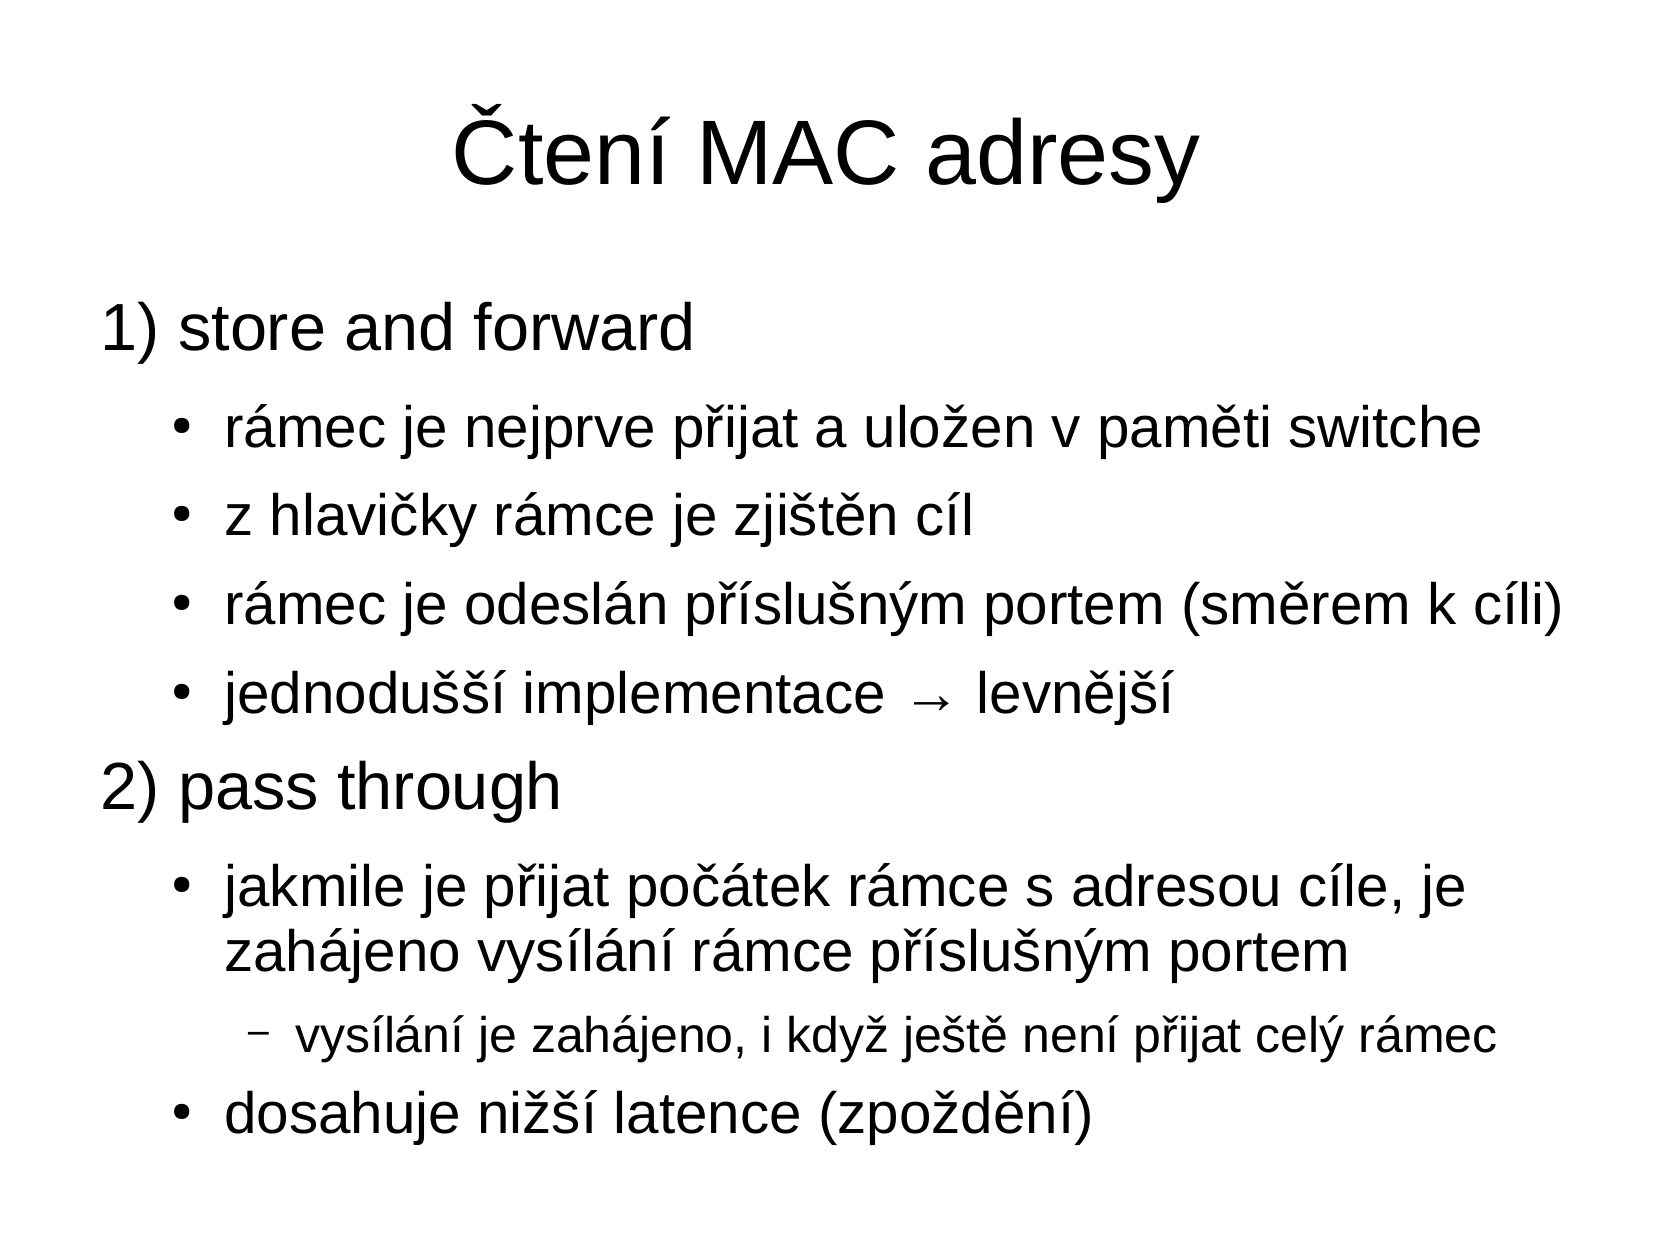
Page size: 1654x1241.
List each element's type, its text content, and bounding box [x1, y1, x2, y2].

list store and forward rámec je nejprve přijat a uložen v paměti switche z hlavičky rámce je zjištěn cíl rámec je odeslán příslušným portem (směrem k cíli) jednodušší implementace → levnější pass through jakmile je přijat počátek rámce s adresou cíle, je zahájeno vysílání rámce příslušným portem vysílání je zahájeno, i když ještě není přijat celý rámec dosahuje nižší latence (zpoždění) [82, 290, 1571, 1146]
title Čtení MAC adresy [82, 49, 1571, 257]
